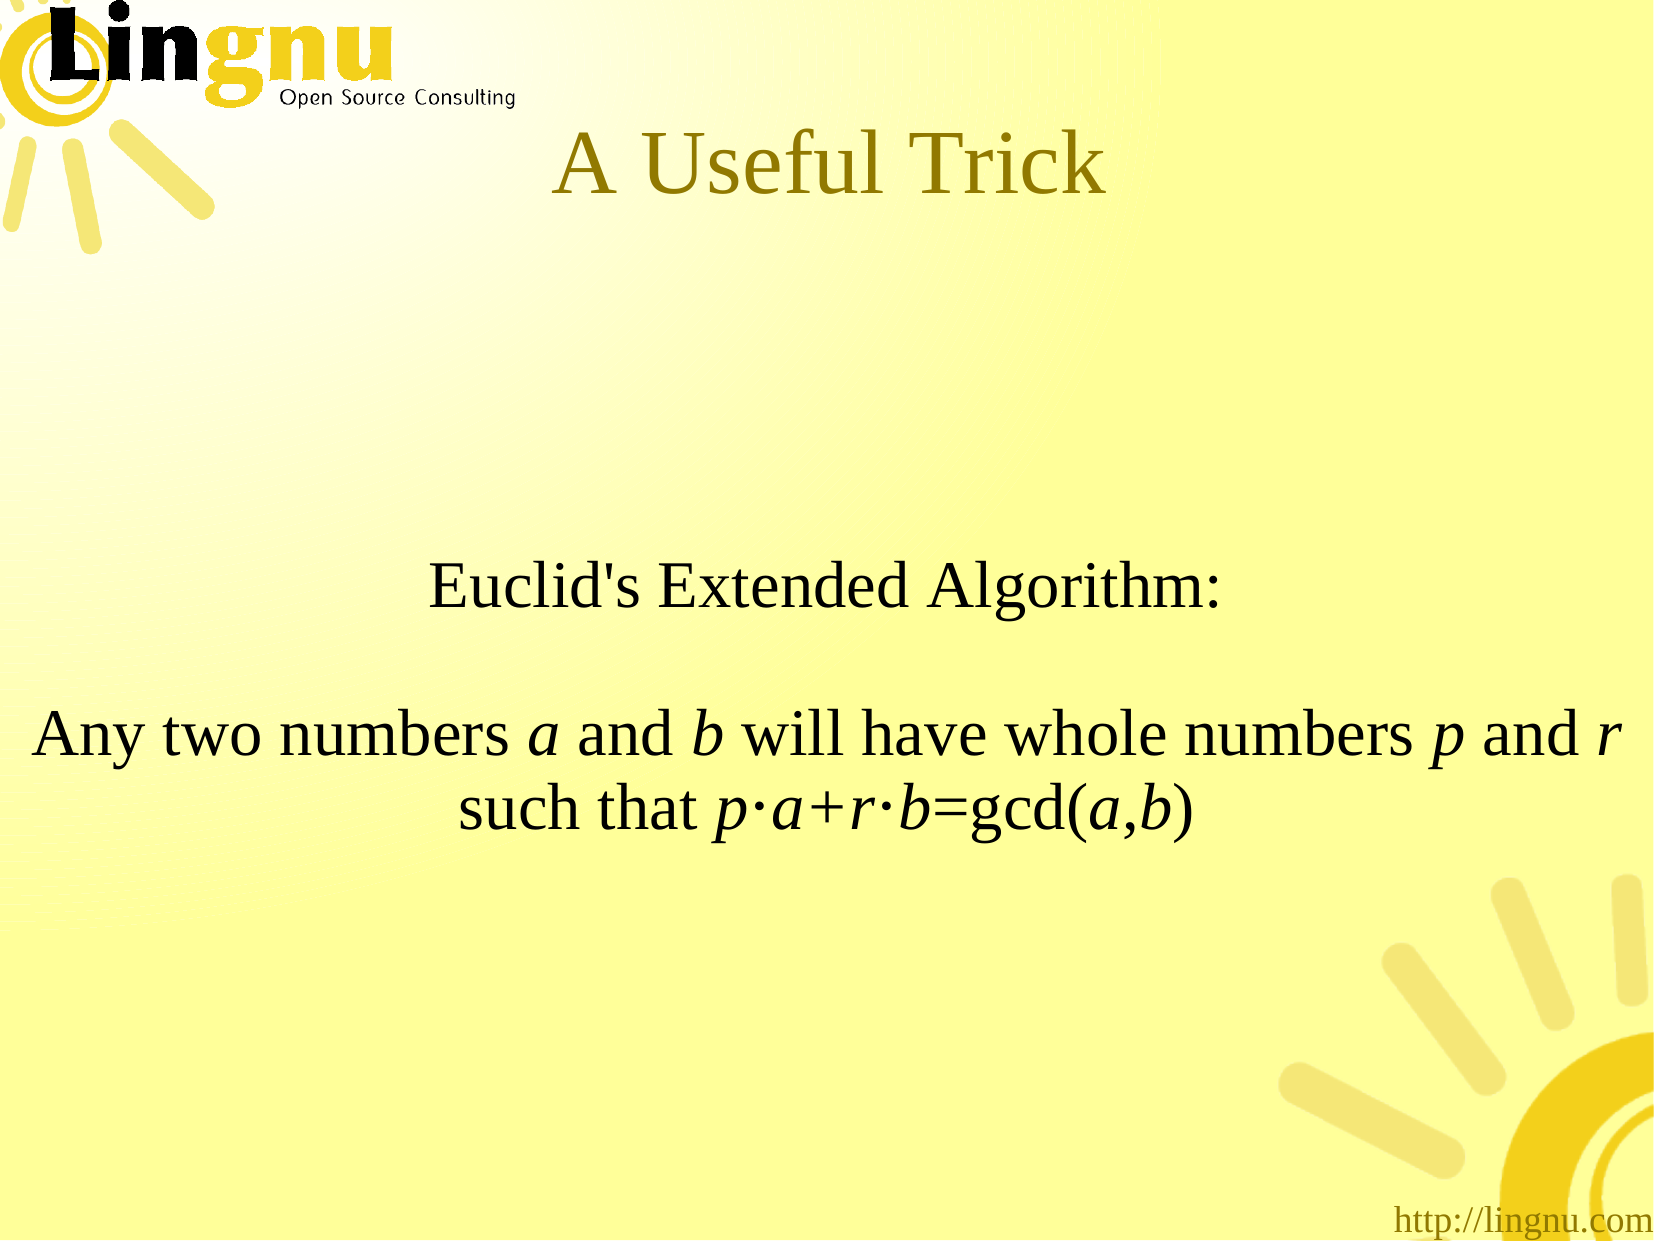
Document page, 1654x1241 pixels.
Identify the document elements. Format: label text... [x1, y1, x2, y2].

subtitle Euclid's Extended Algorithm: Any two numbers a and b will have whole numbers p and r such that p⋅a+r⋅b=gcd(a,b) [29, 265, 1625, 1127]
title A Useful Trick [123, 58, 1536, 265]
picture [0, 0, 516, 256]
picture [1256, 871, 1654, 1241]
